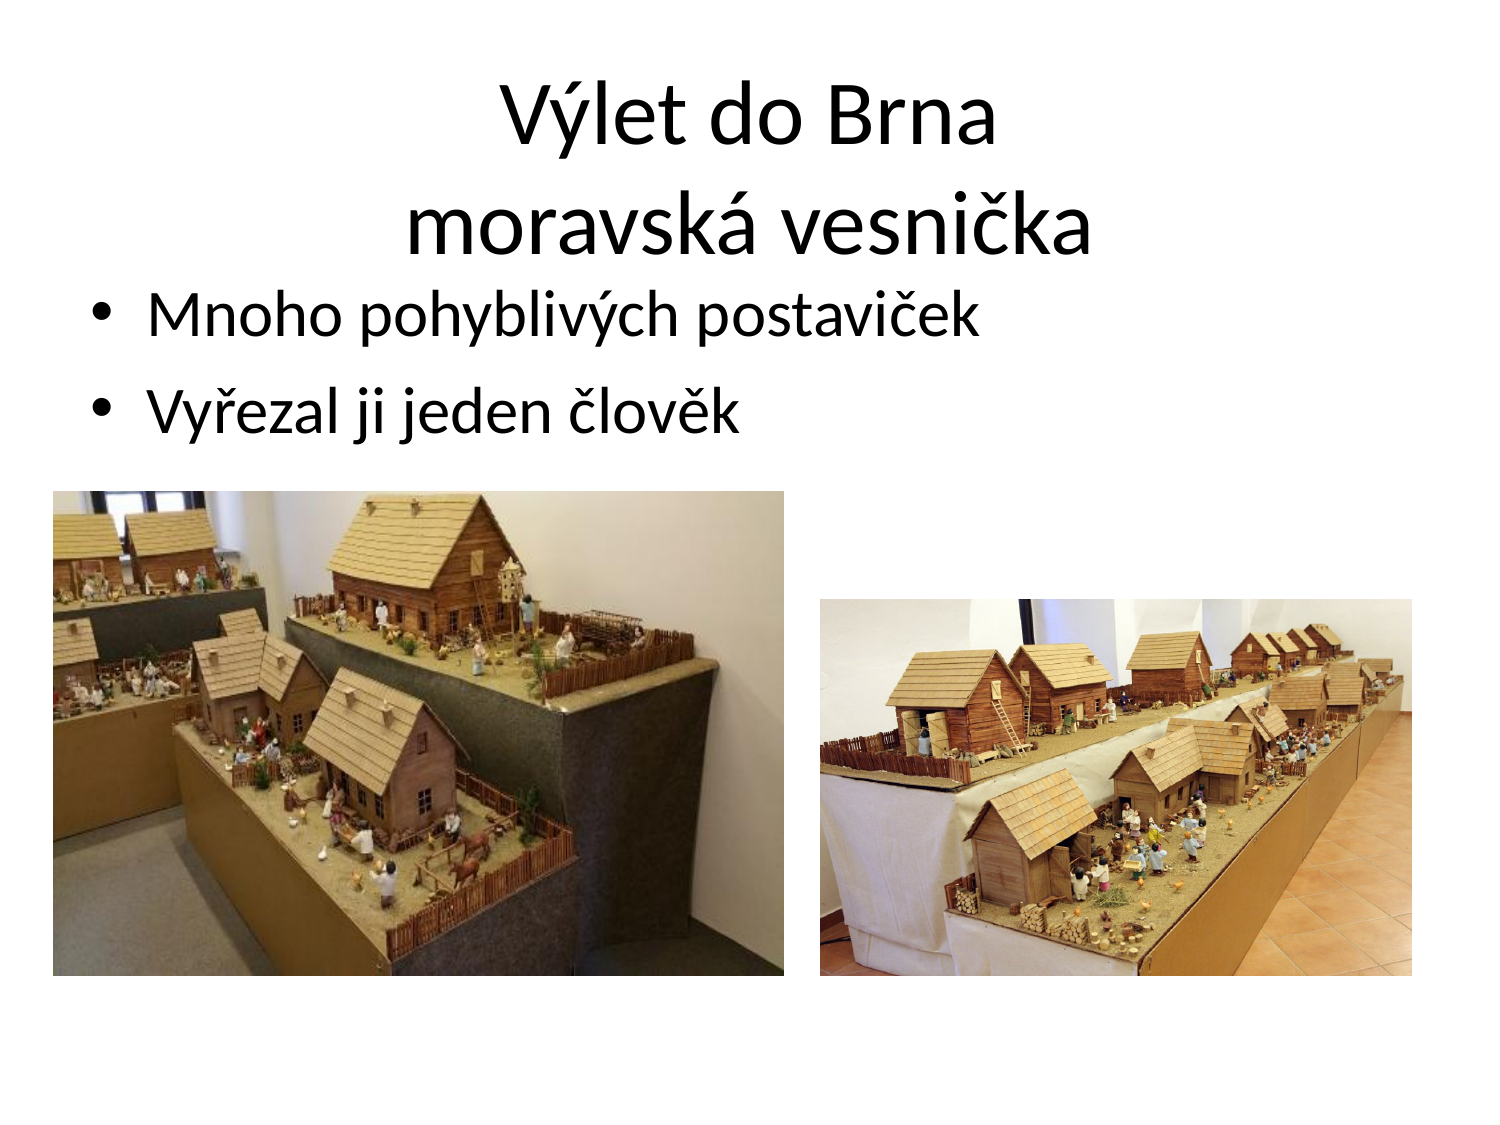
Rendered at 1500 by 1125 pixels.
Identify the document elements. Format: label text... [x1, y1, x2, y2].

picture [820, 599, 1412, 976]
picture [53, 491, 784, 976]
title Výlet do Brna moravská vesnička [75, 45, 1426, 233]
list Mnoho pohyblivých postaviček Vyřezal ji jeden člověk [75, 262, 1426, 1005]
